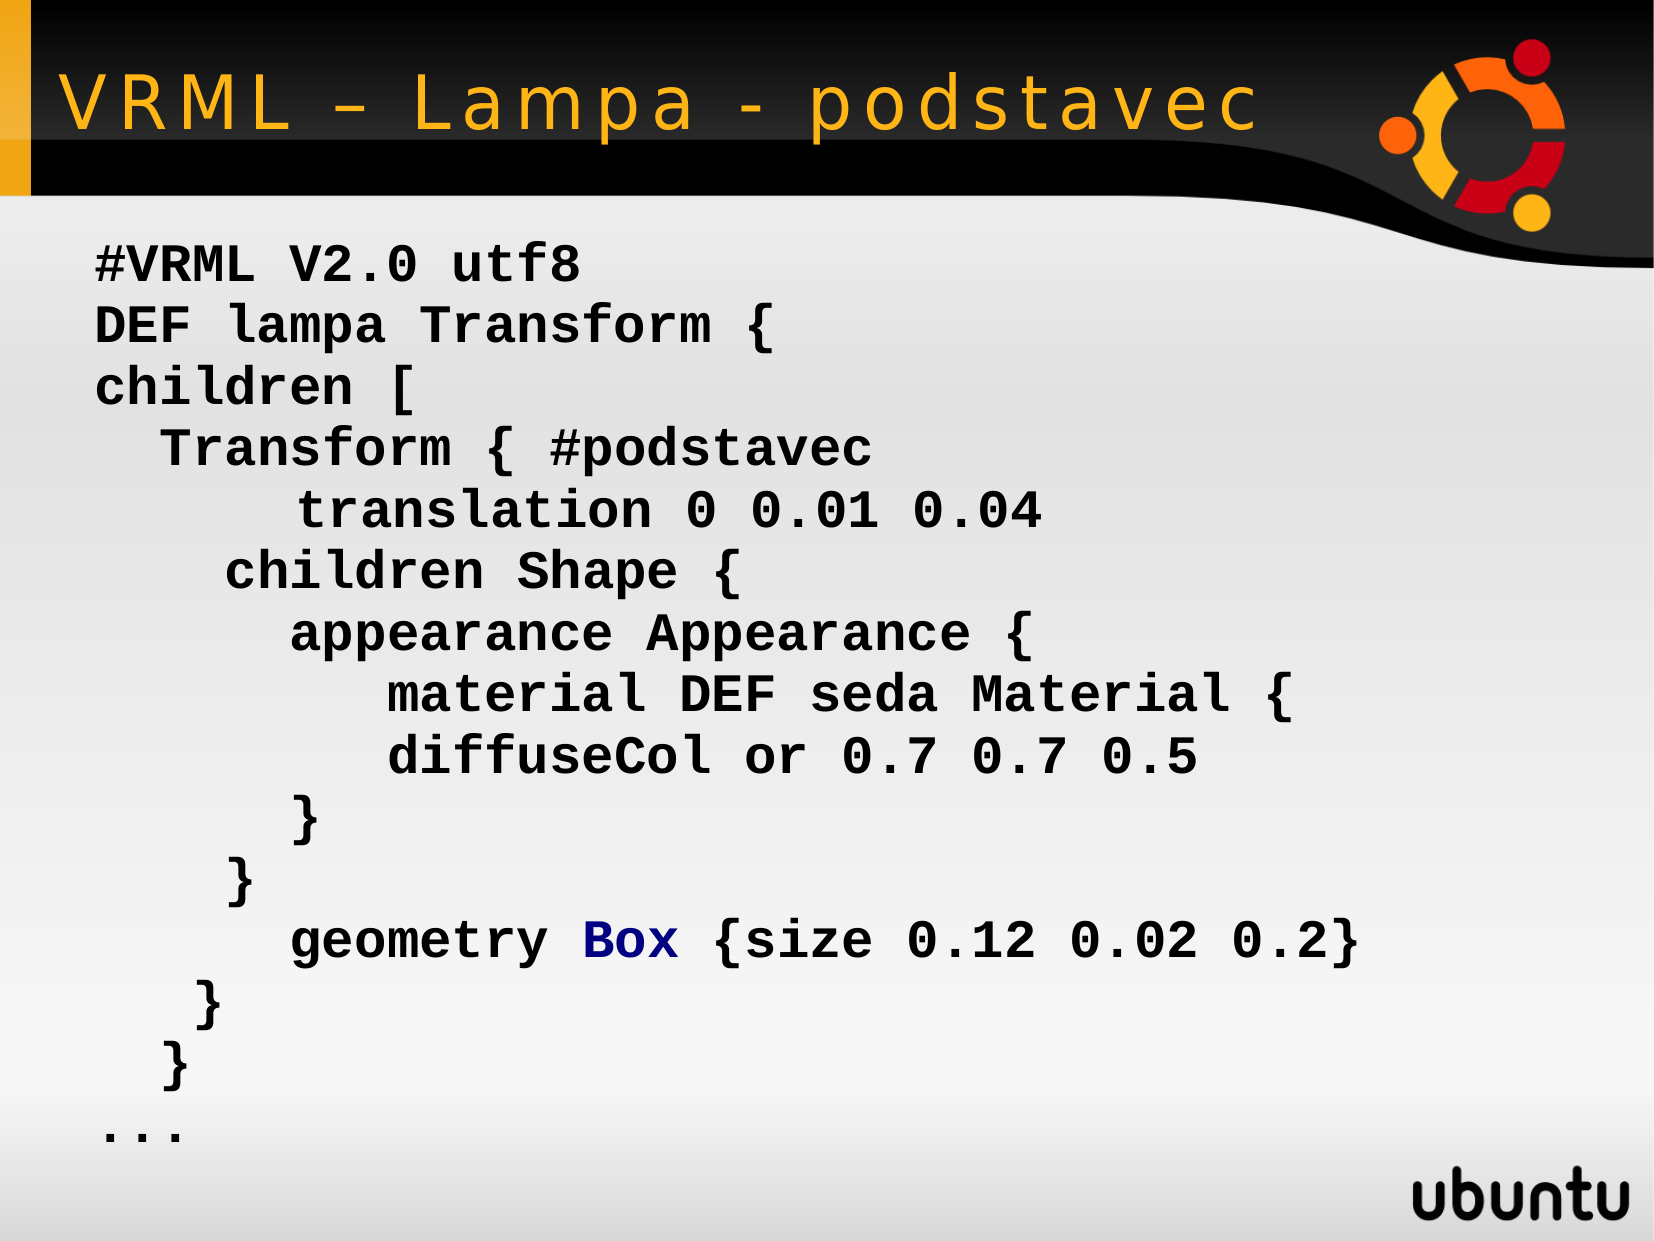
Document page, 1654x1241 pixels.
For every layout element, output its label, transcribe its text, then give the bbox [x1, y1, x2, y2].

list #VRML V2.0 utf8 DEF lampa Transform { children [ Transform { #podstavec translation 0 0.01 0.04 children Shape { appearance Appearance { material DEF seda Material { diffuseCol or 0.7 0.7 0.5 } } geometry Box {size 0.12 0.02 0.2} } } ... [76, 236, 1565, 1159]
picture [0, 0, 1654, 1241]
title VRML – Lampa - podstavec [59, 29, 1270, 178]
